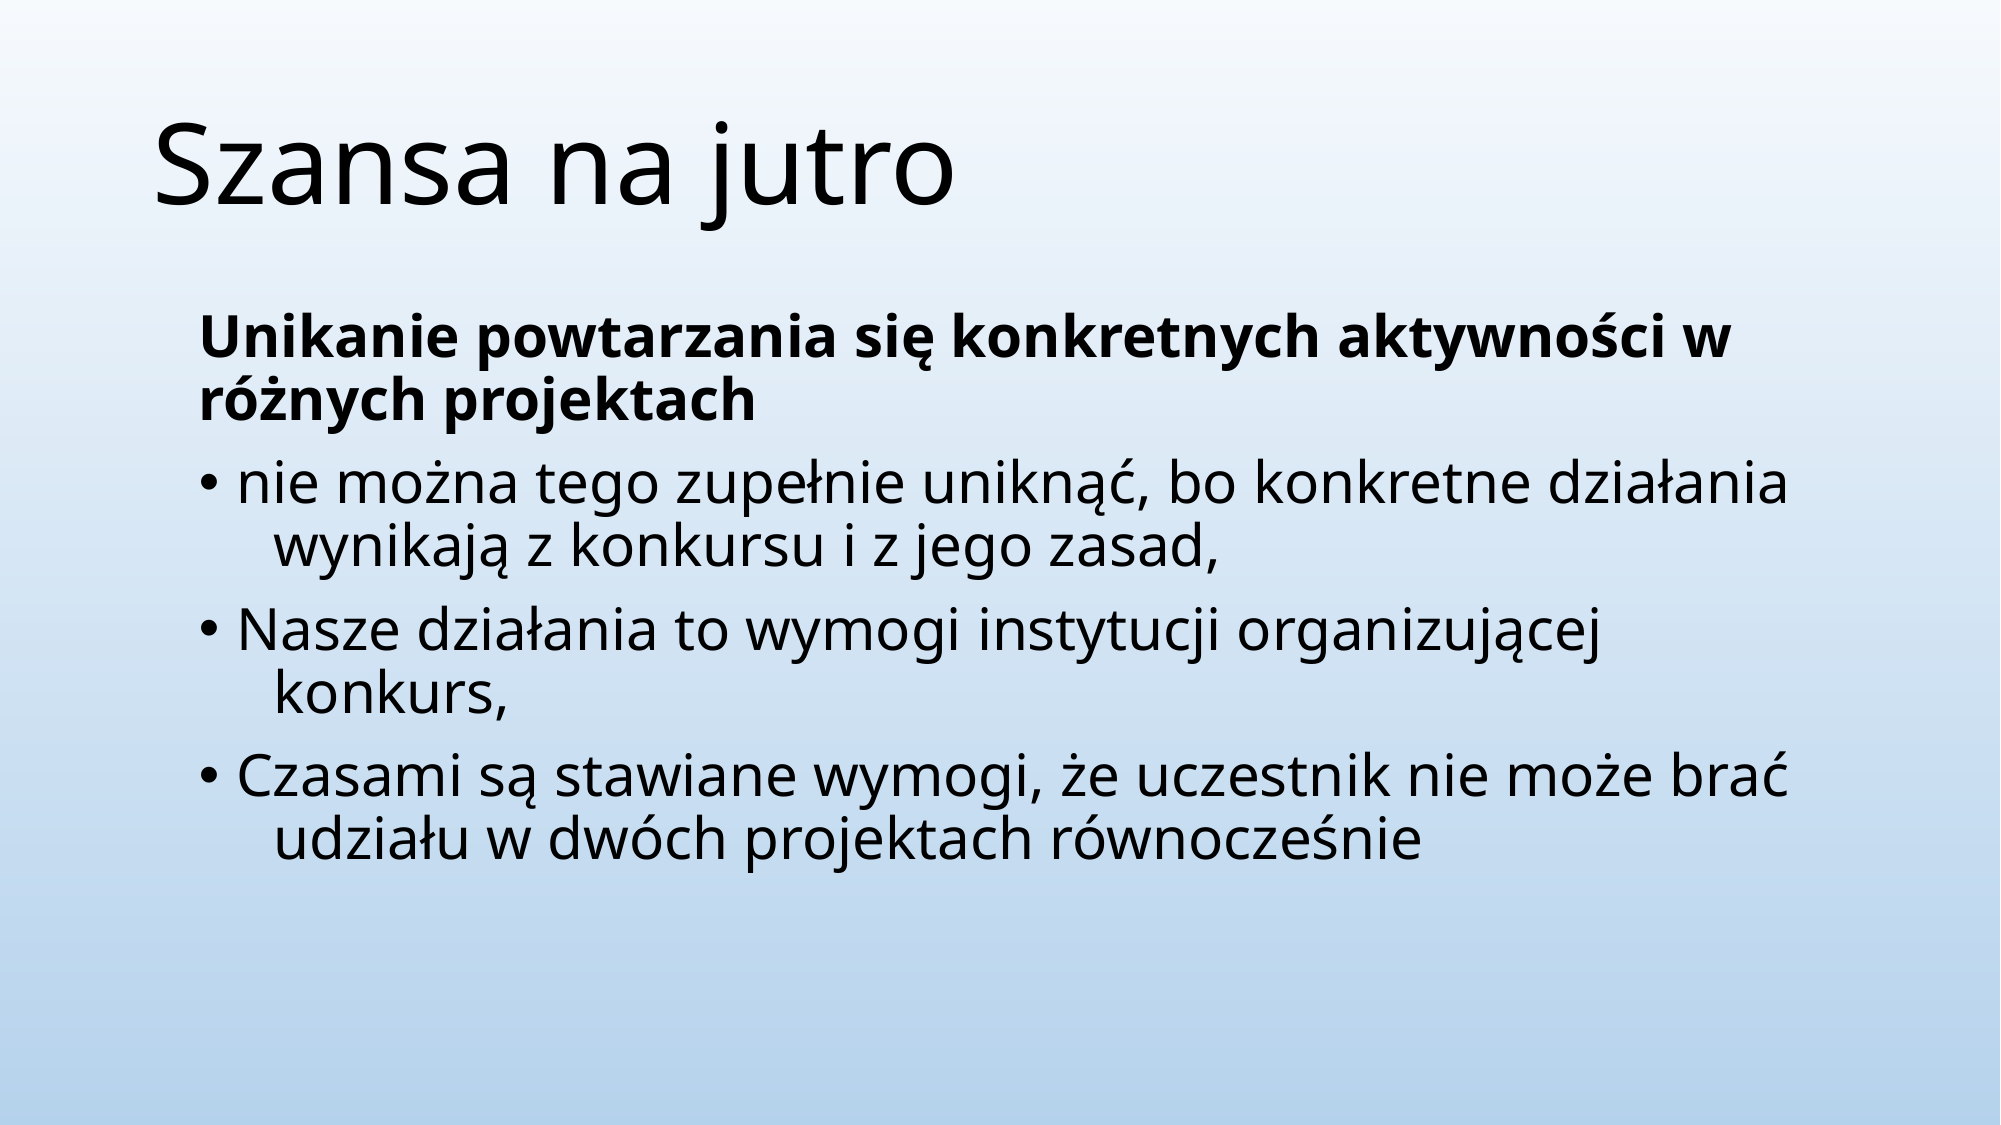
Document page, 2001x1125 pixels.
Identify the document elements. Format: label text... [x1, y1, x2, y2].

title Szansa na jutro [137, 59, 1863, 278]
list Unikanie powtarzania się konkretnych aktywności w różnych projektach nie można tego zupełnie uniknąć, bo konkretne działania wynikają z konkursu i z jego zasad, Nasze działania to wymogi instytucji organizującej konkurs, Czasami są stawiane wymogi, że uczestnik nie może brać udziału w dwóch projektach równocześnie [183, 299, 1863, 1014]
